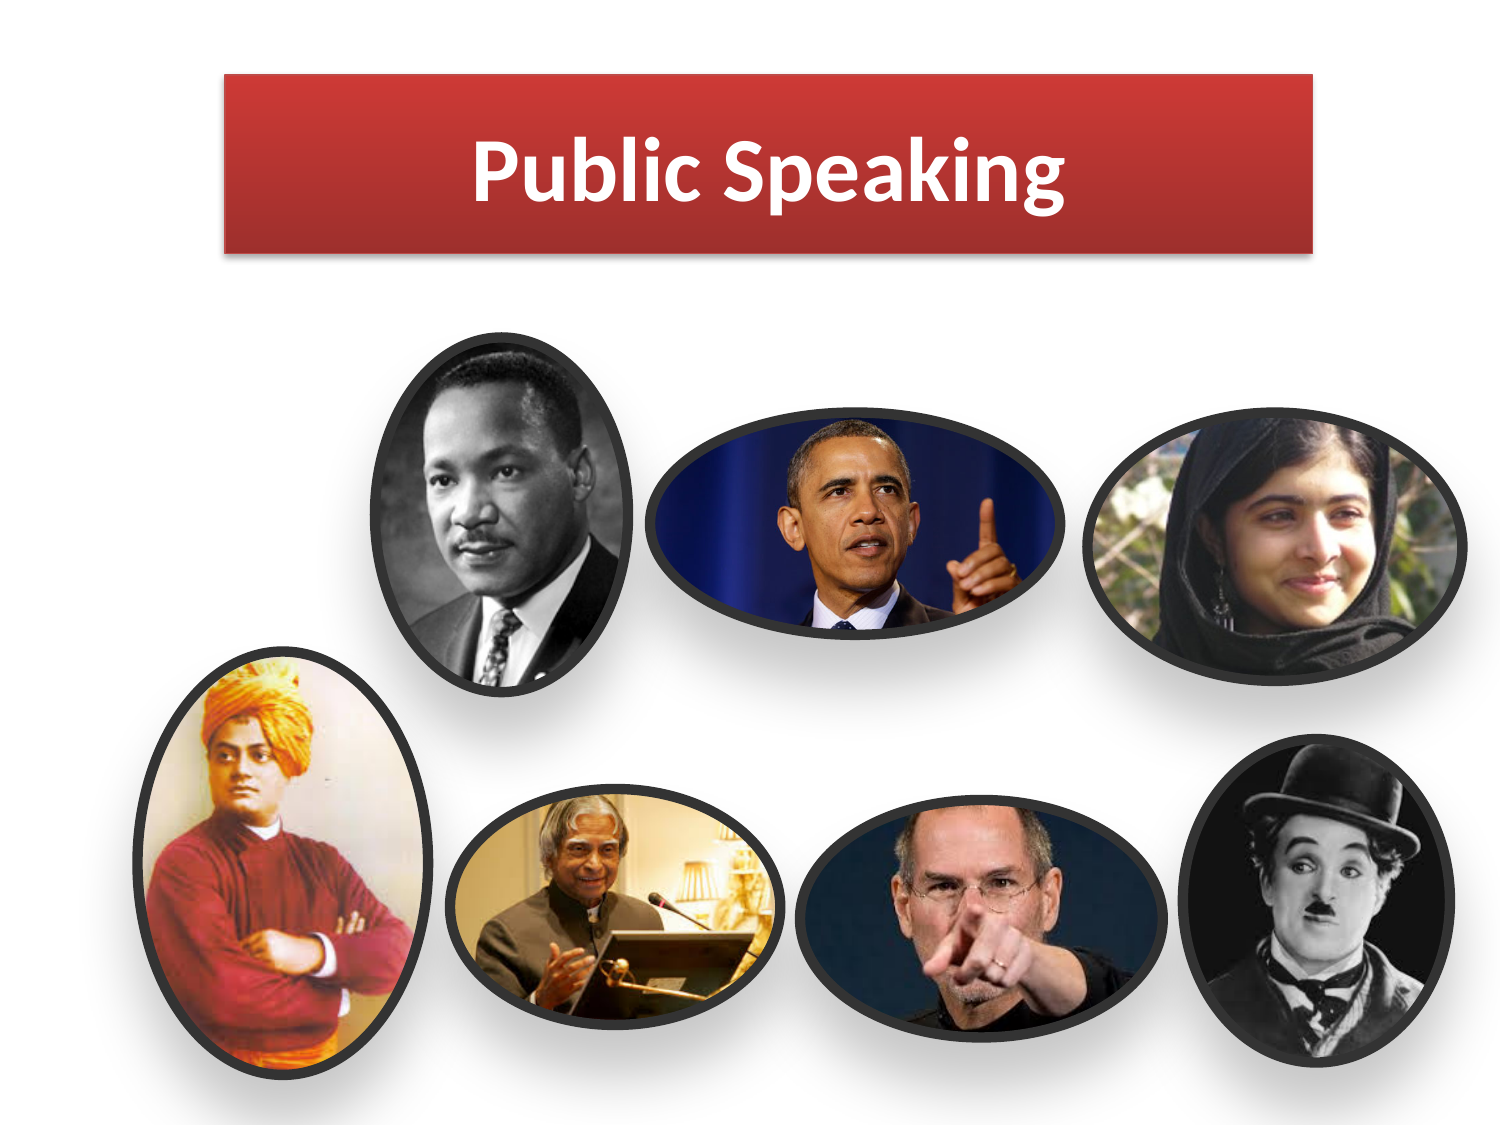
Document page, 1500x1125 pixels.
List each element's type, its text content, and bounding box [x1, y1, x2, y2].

text_box [137, 651, 429, 1075]
text_box [1182, 739, 1450, 1063]
text_box [650, 412, 1061, 635]
text_box [1087, 412, 1463, 681]
title Public Speaking [225, 75, 1313, 254]
text_box [450, 788, 781, 1025]
text_box [800, 799, 1163, 1038]
text_box [374, 337, 629, 693]
